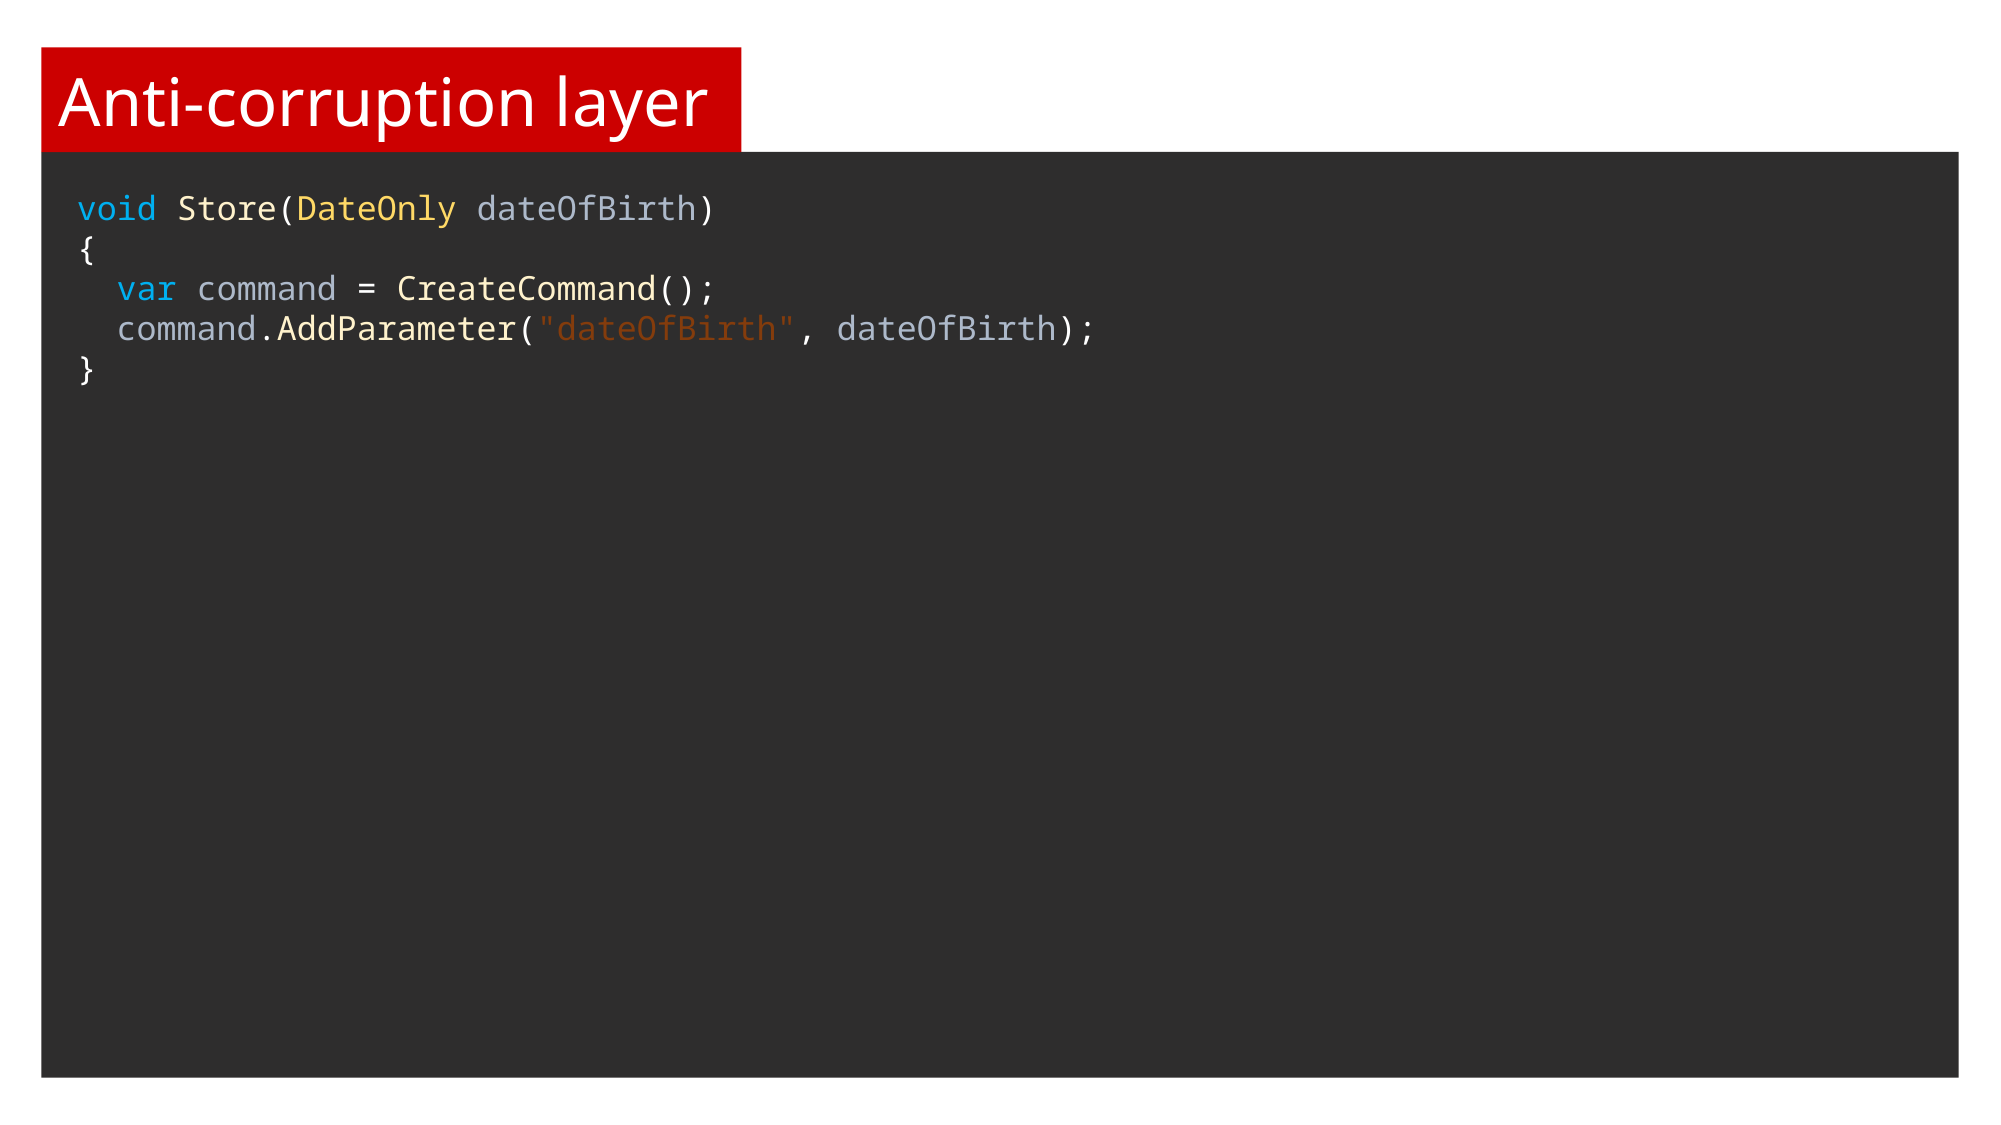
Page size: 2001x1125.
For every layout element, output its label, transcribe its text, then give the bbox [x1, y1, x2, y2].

text_box Anti-corruption layer [41, 47, 742, 153]
text_box [41, 152, 1959, 1078]
text_box void Store(DateOnly dateOfBirth) { var command = CreateCommand(); command.AddParameter("dateOfBirth", dateOfBirth); } [41, 152, 1602, 396]
